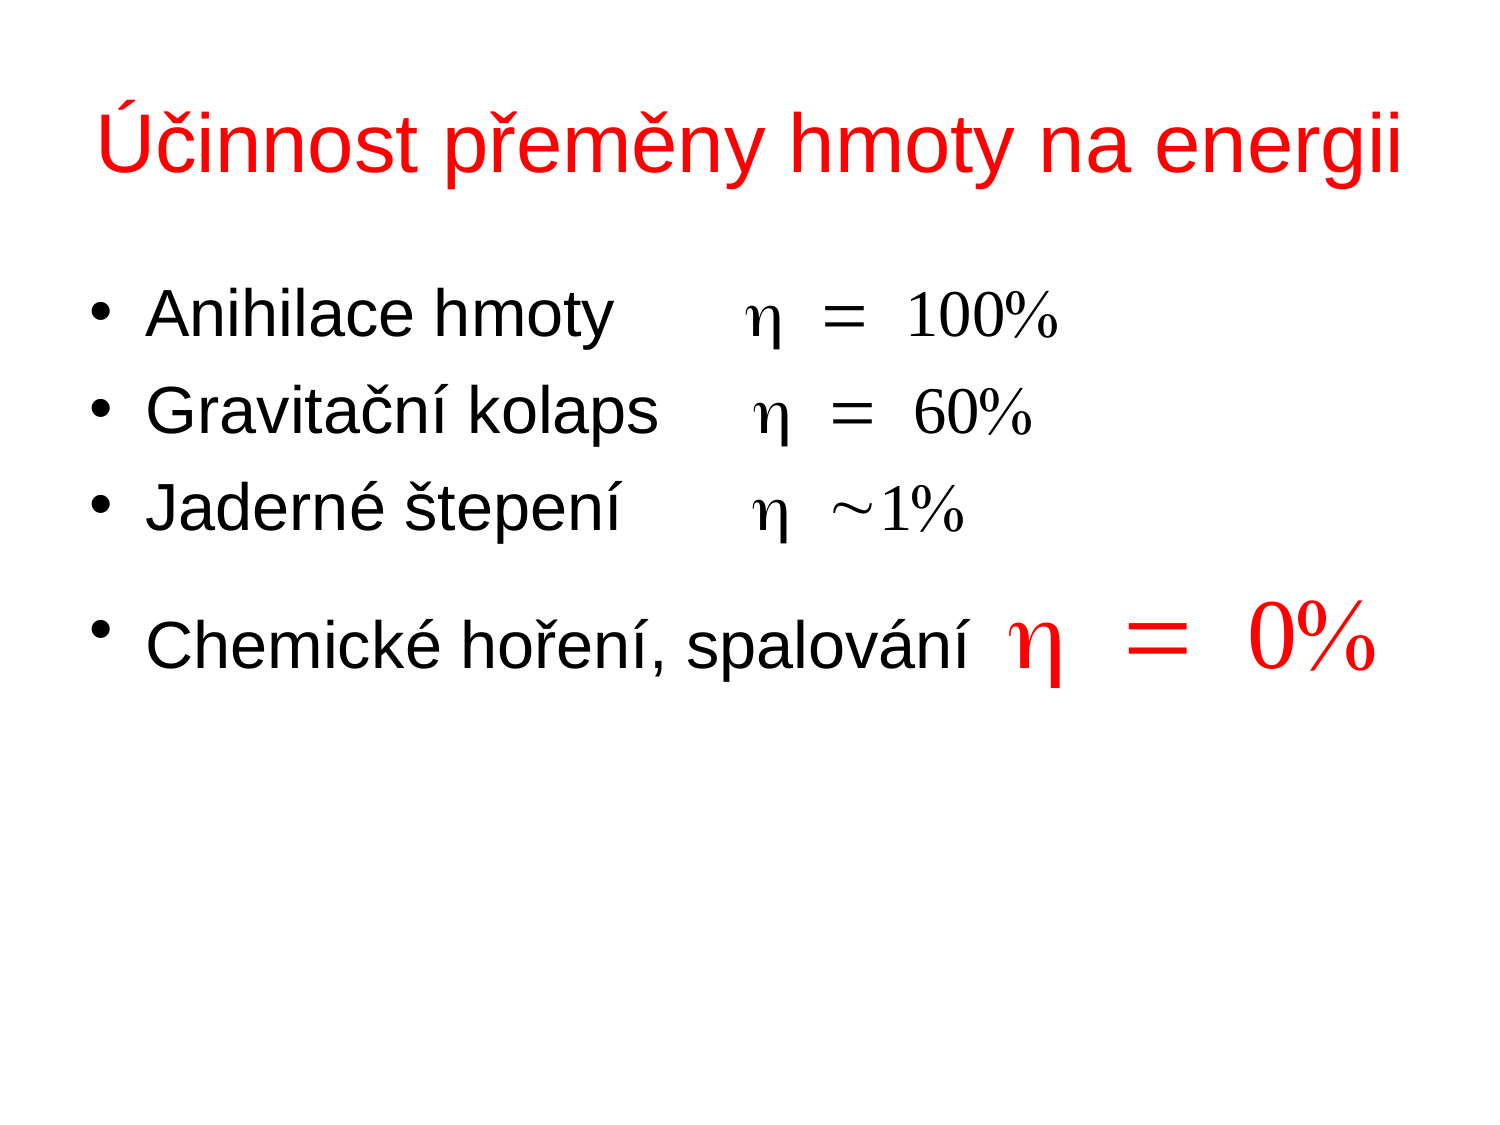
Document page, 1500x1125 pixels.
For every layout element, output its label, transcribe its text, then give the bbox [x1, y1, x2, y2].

list Anihilace hmoty  Gravitační kolaps  Jaderné štepení  Chemické hoření, spalování  [75, 262, 1426, 1006]
title Účinnost přeměny hmoty na energii [75, 45, 1426, 233]
